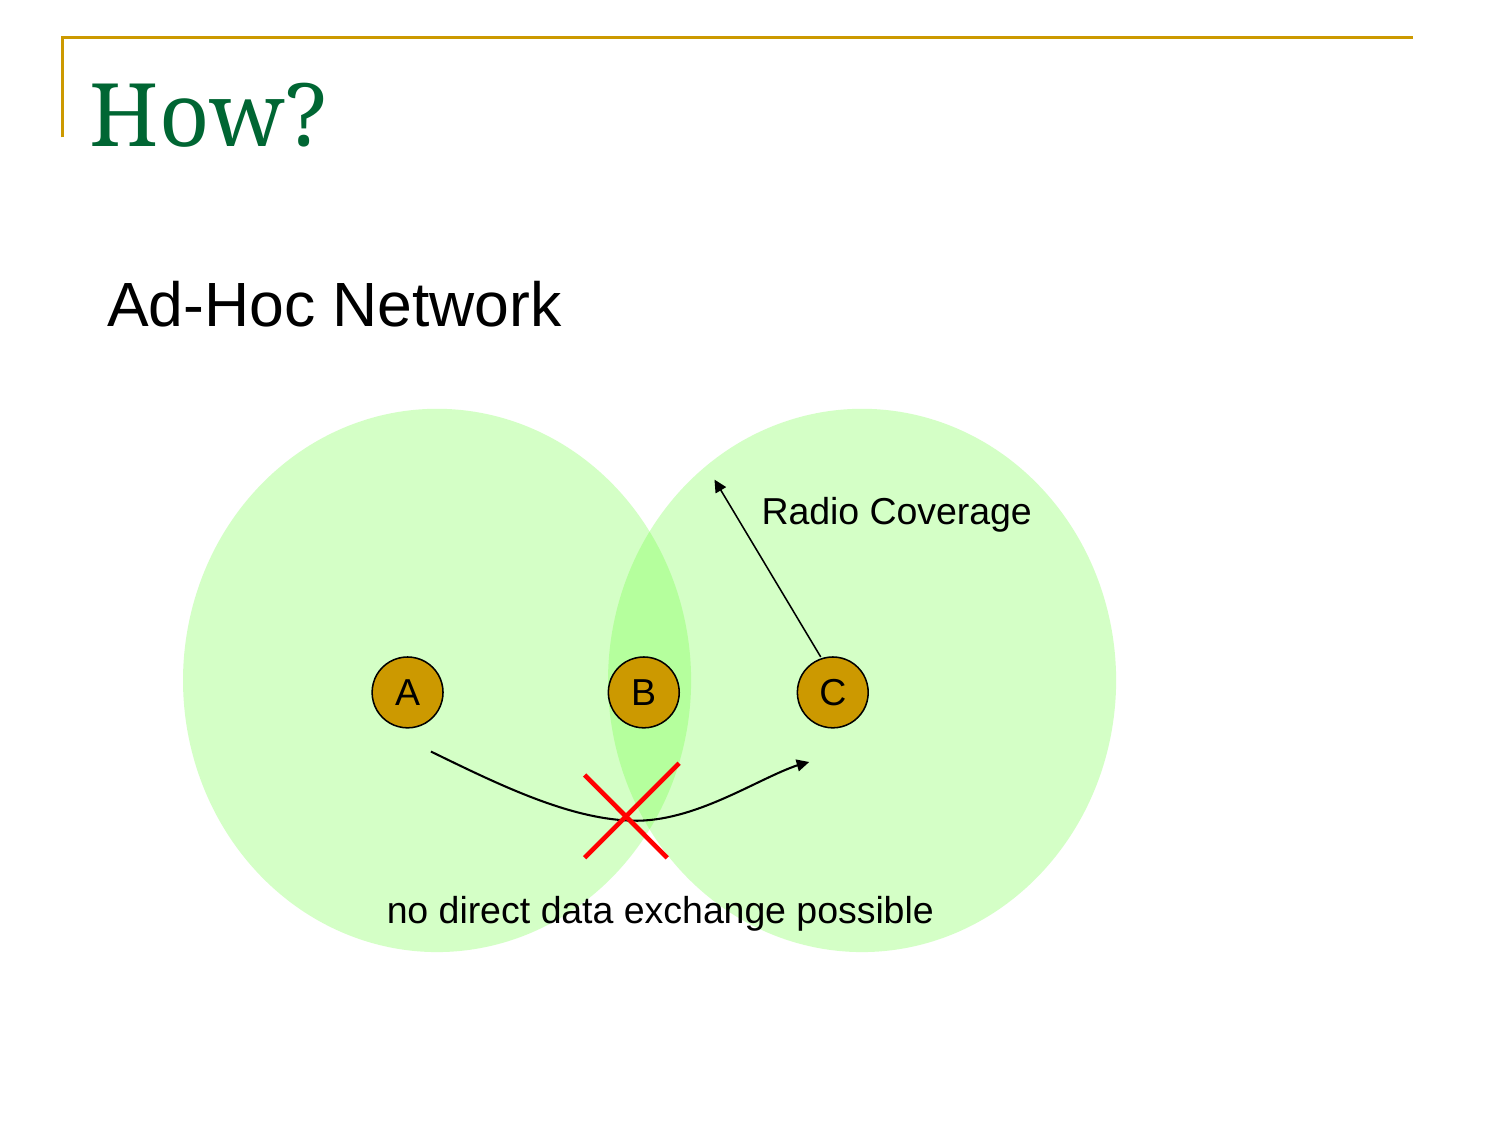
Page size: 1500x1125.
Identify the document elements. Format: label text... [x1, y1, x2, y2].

text_box C [797, 656, 869, 728]
text_box B [608, 656, 680, 728]
title How? [75, 45, 1426, 233]
text_box no direct data exchange possible [372, 881, 949, 981]
list Ad-Hoc Network [75, 262, 1426, 1006]
text_box A [372, 656, 444, 728]
text_box Radio Coverage [746, 483, 1047, 541]
